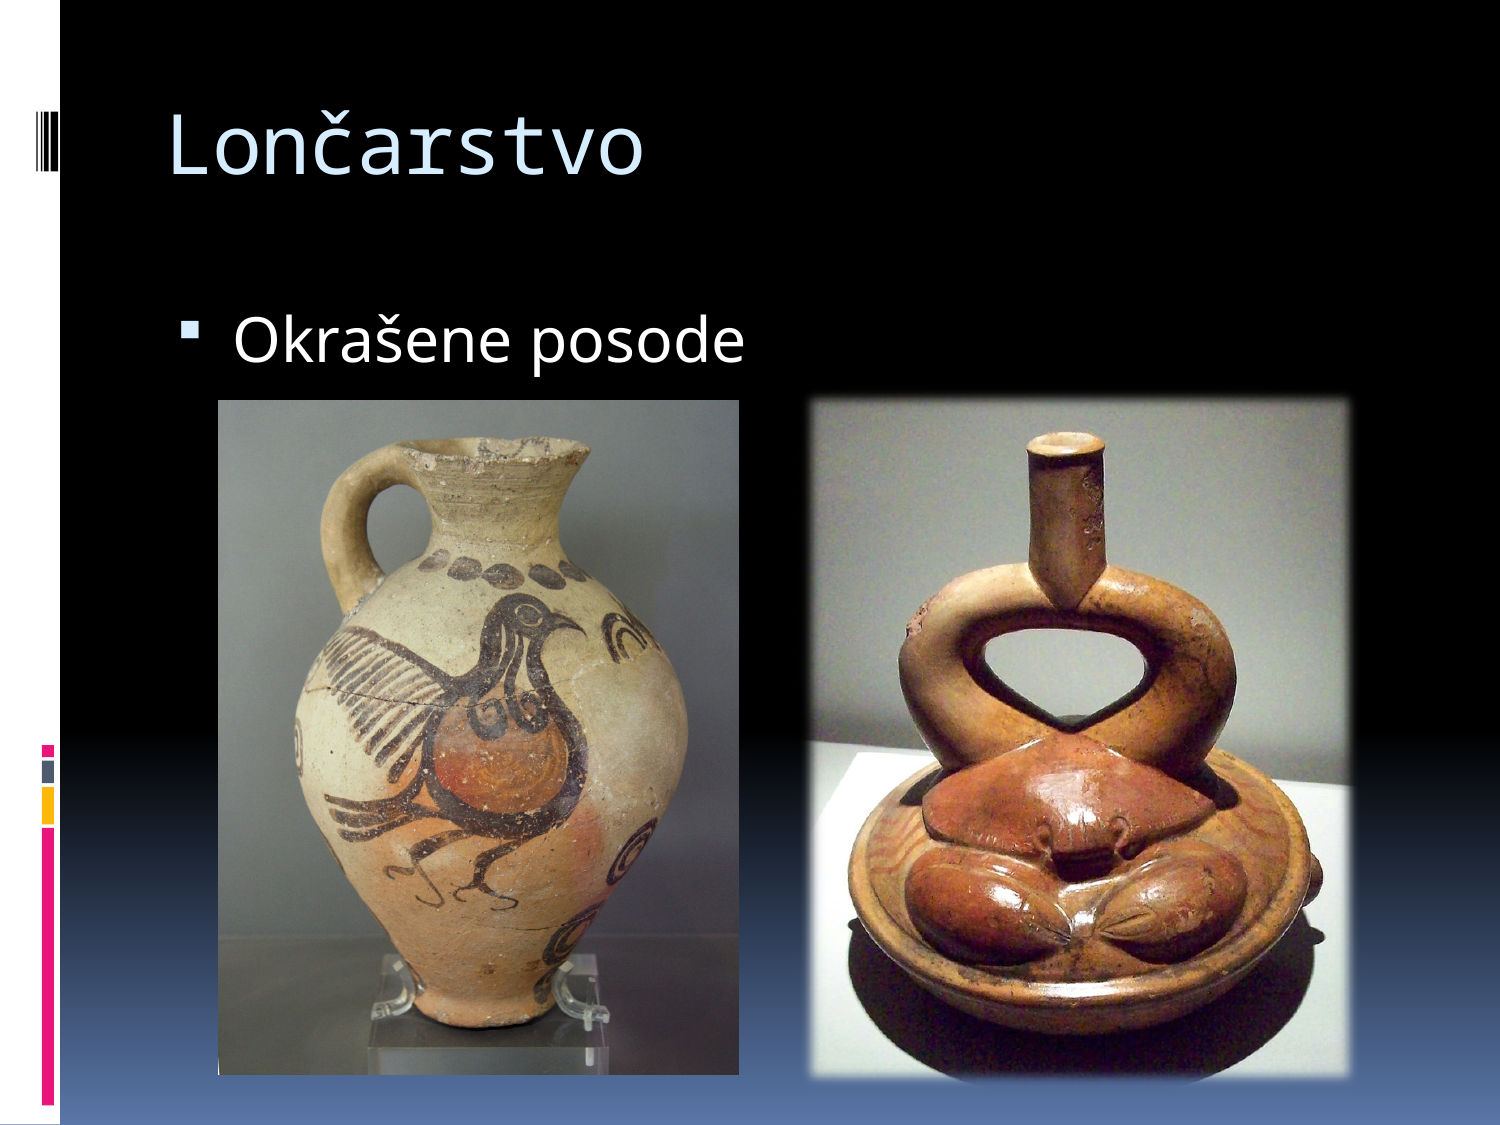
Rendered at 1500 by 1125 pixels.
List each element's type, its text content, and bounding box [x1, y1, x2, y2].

picture [218, 400, 739, 1075]
title Lončarstvo [150, 84, 1425, 235]
list Okrašene posode [150, 292, 1425, 1043]
picture [797, 385, 1362, 1091]
